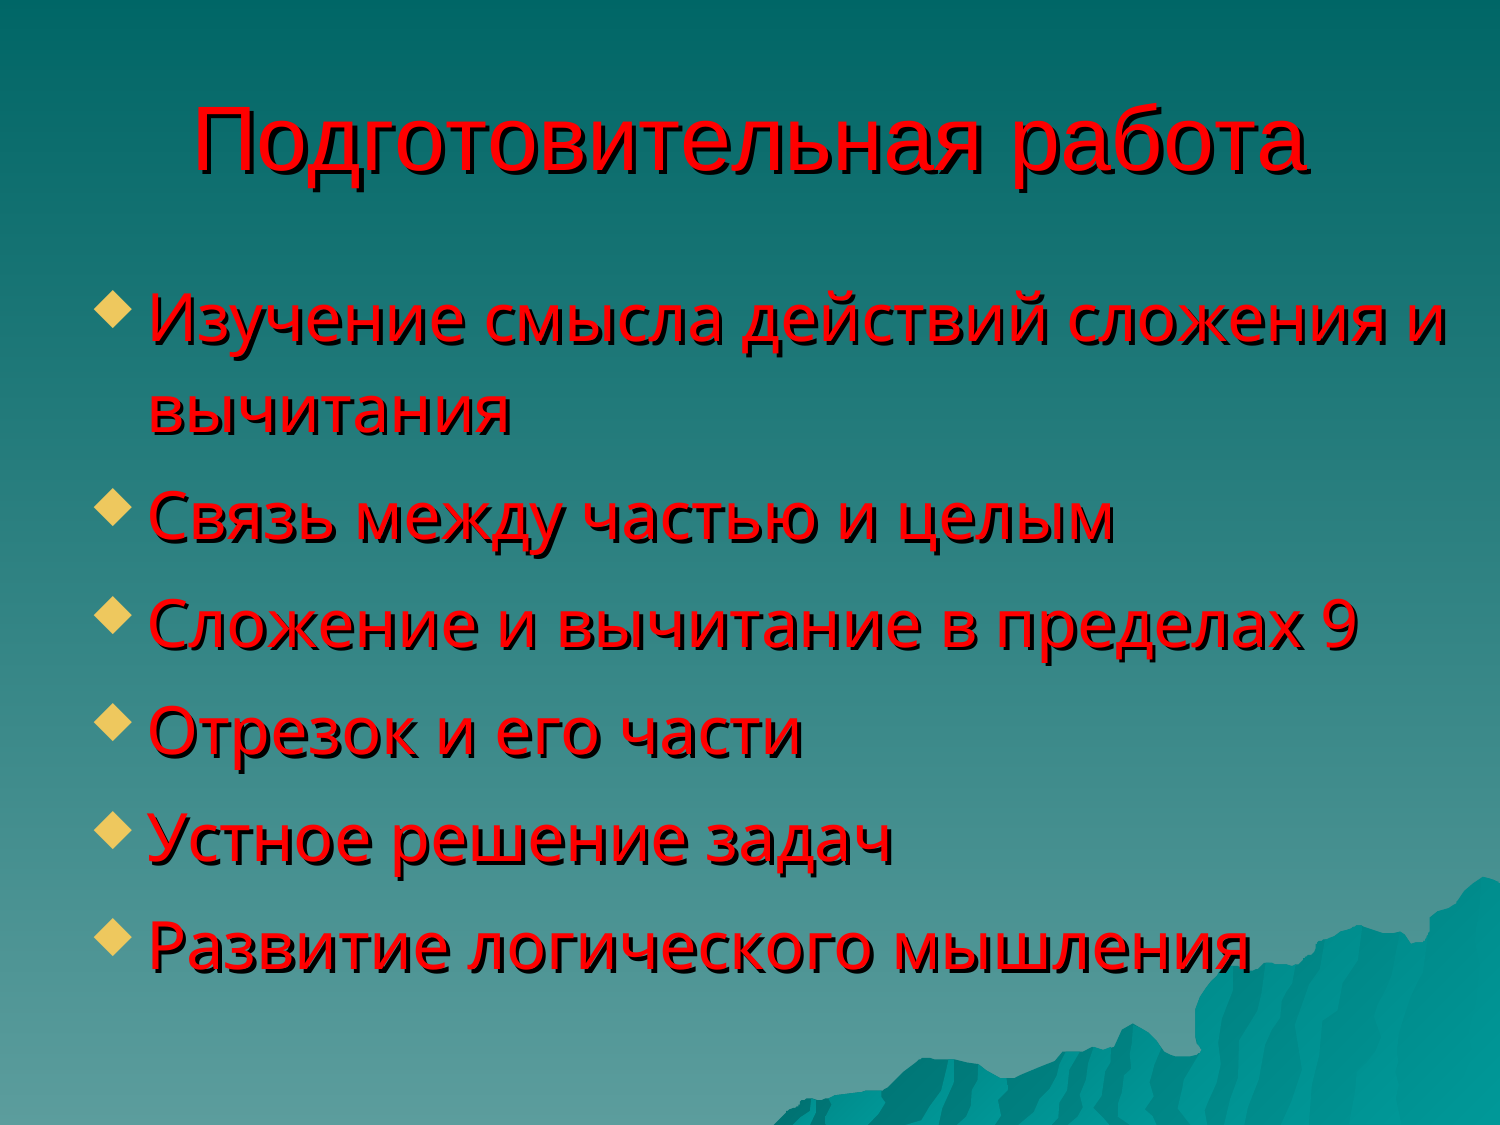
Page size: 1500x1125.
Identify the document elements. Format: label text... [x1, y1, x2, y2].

title Подготовительная работа [75, 45, 1426, 233]
list Изучение смысла действий сложения и вычитания Связь между частью и целым Сложение и вычитание в пределах 9 Отрезок и его части Устное решение задач Развитие логического мышления [75, 262, 1500, 1006]
